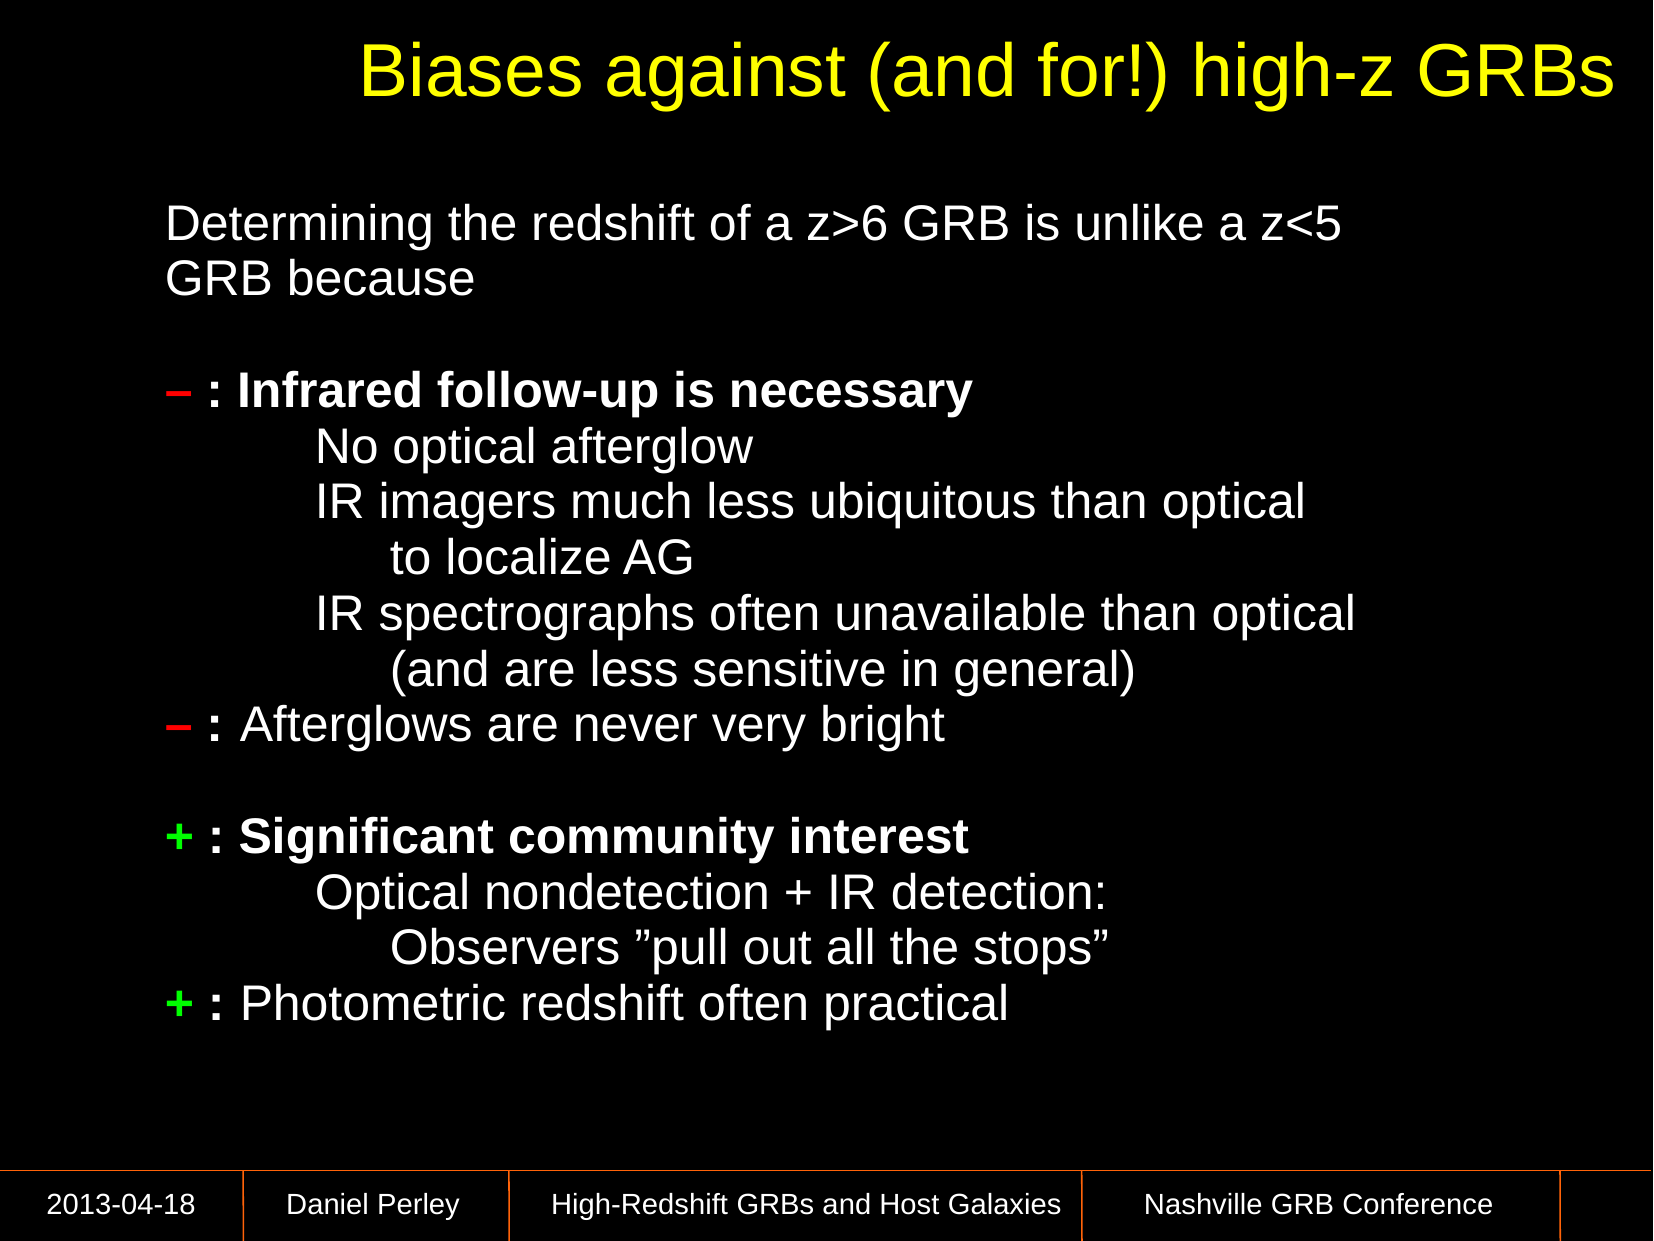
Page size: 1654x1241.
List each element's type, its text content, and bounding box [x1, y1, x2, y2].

title Biases against (and for!) high-z GRBs [300, 27, 1618, 114]
text_box Determining the redshift of a z>6 GRB is unlike a z<5 GRB because – : Infrared follow-up is necessary No optical afterglow IR imagers much less ubiquitous than optical to localize AG IR spectrographs often unavailable than optical (and are less sensitive in general) – : Afterglows are never very bright + : Significant community interest Optical nondetection + IR detection: Observers ”pull out all the stops” + : Photometric redshift often practical [150, 187, 1463, 1095]
